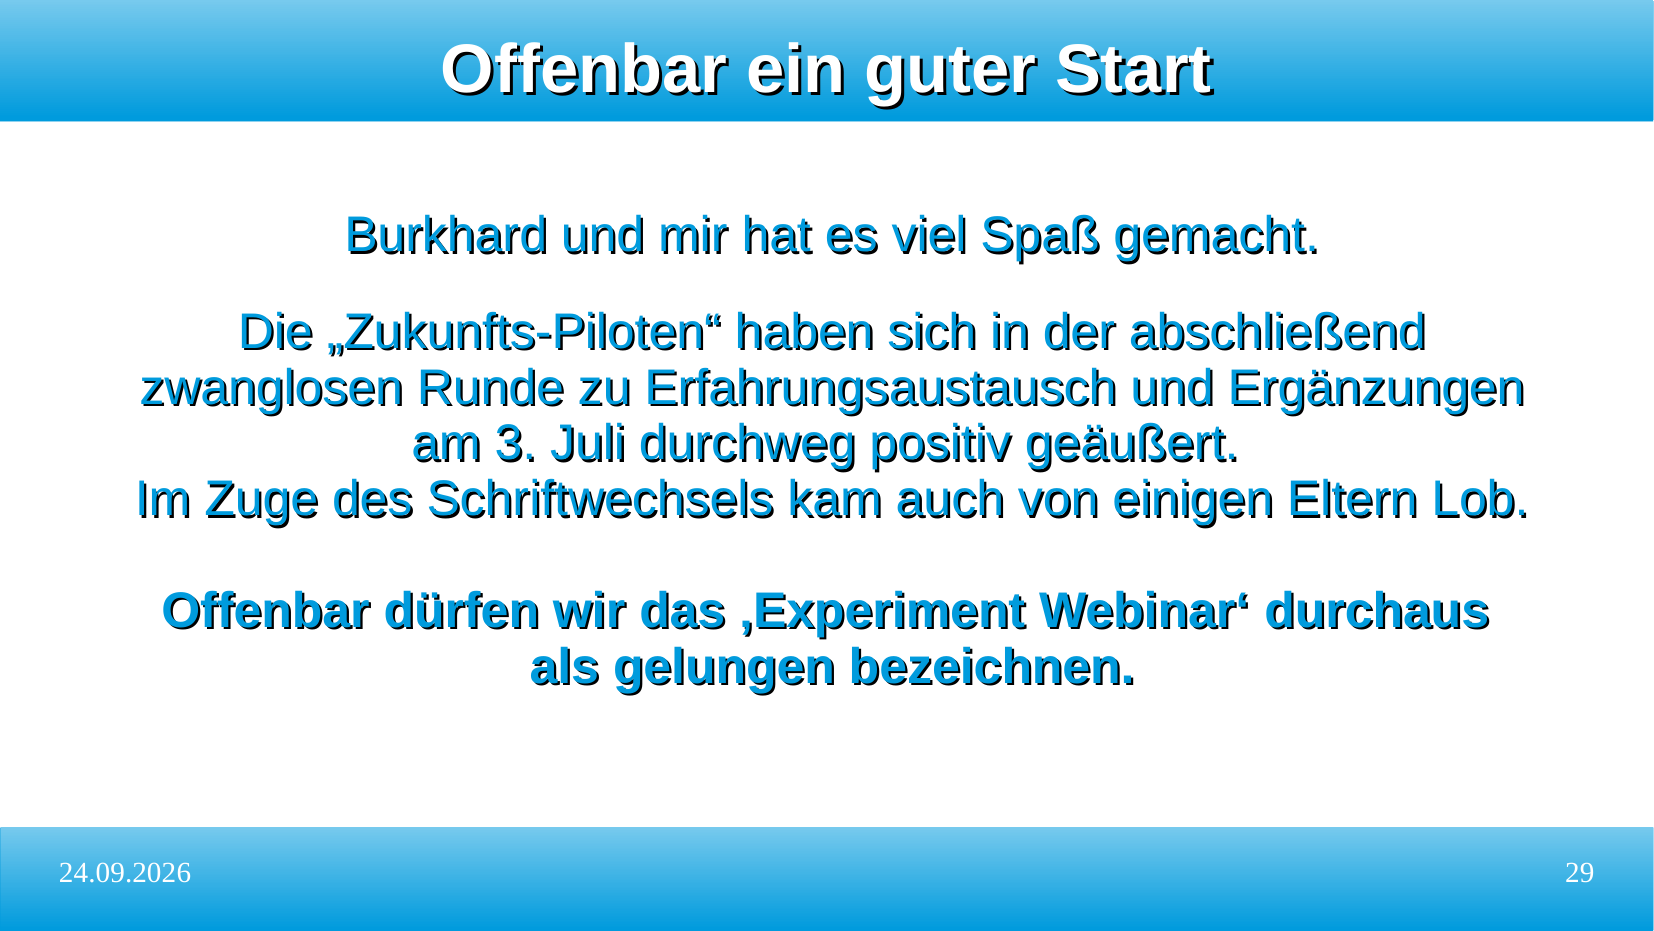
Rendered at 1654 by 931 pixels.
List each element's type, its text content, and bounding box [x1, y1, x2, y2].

title Offenbar ein guter Start [59, 29, 1595, 108]
list Burkhard und mir hat es viel Spaß gemacht. Die „Zukunfts-Piloten“ haben sich in der abschließend zwanglosen Runde zu Erfahrungsaustausch und Ergänzungen am 3. Juli durchweg positiv geäußert. Im Zuge des Schriftwechsels kam auch von einigen Eltern Lob. Offenbar dürfen wir das ‚Experiment Webinar‘ durchaus als gelungen bezeichnen. [29, 206, 1565, 768]
